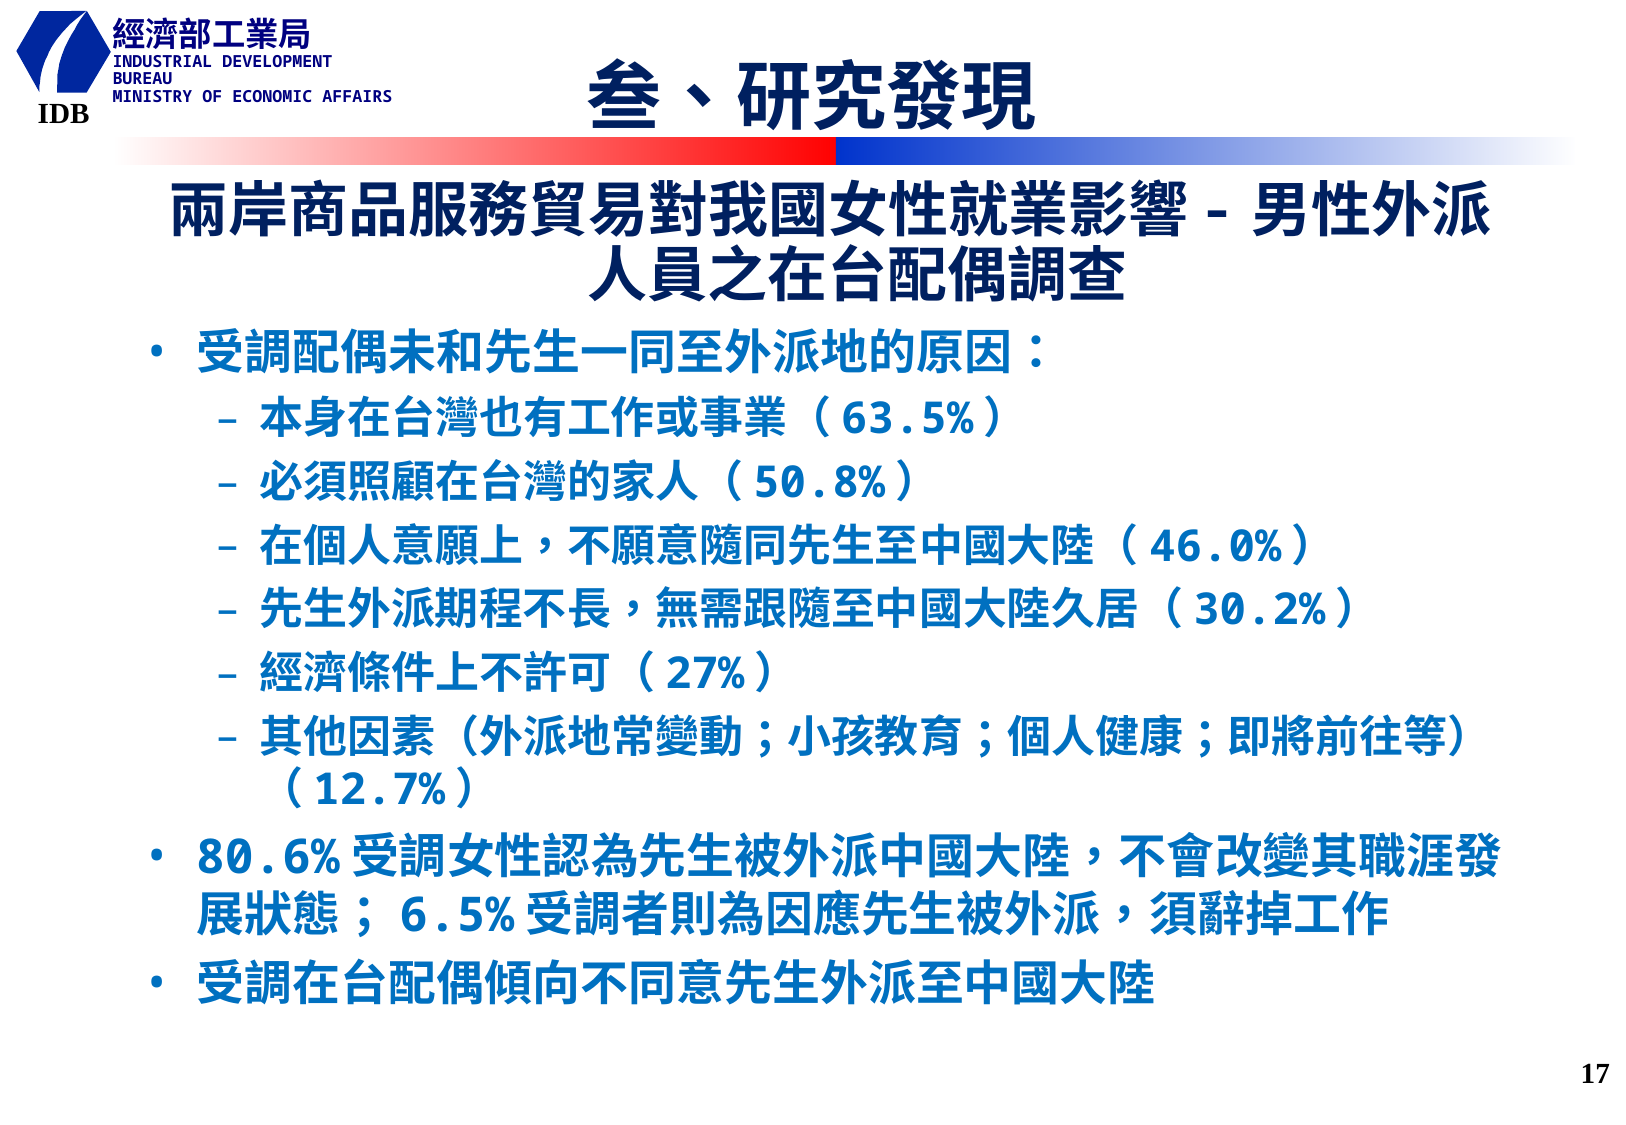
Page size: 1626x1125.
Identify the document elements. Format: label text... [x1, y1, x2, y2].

text_box <編號> [1245, 1046, 1626, 1125]
list 兩岸商品服務貿易對我國女性就業影響-男性外派人員之在台配偶調查 受調配偶未和先生一同至外派地的原因： 本身在台灣也有工作或事業（63.5%） 必須照顧在台灣的家人（50.8%） 在個人意願上，不願意隨同先生至中國大陸（46.0%） 先生外派期程不長，無需跟隨至中國大陸久居（30.2%） 經濟條件上不許可（27%） 其他因素（外派地常變動；小孩教育；個人健康；即將前往等）（12.7%） 80.6%受調女性認為先生被外派中國大陸，不會改變其職涯發展狀態；6.5%受調者則為因應先生被外派，須辭掉工作 受調在台配偶傾向不同意先生外派至中國大陸 [127, 172, 1534, 1024]
title 叁、研究發現 [80, 0, 1543, 188]
